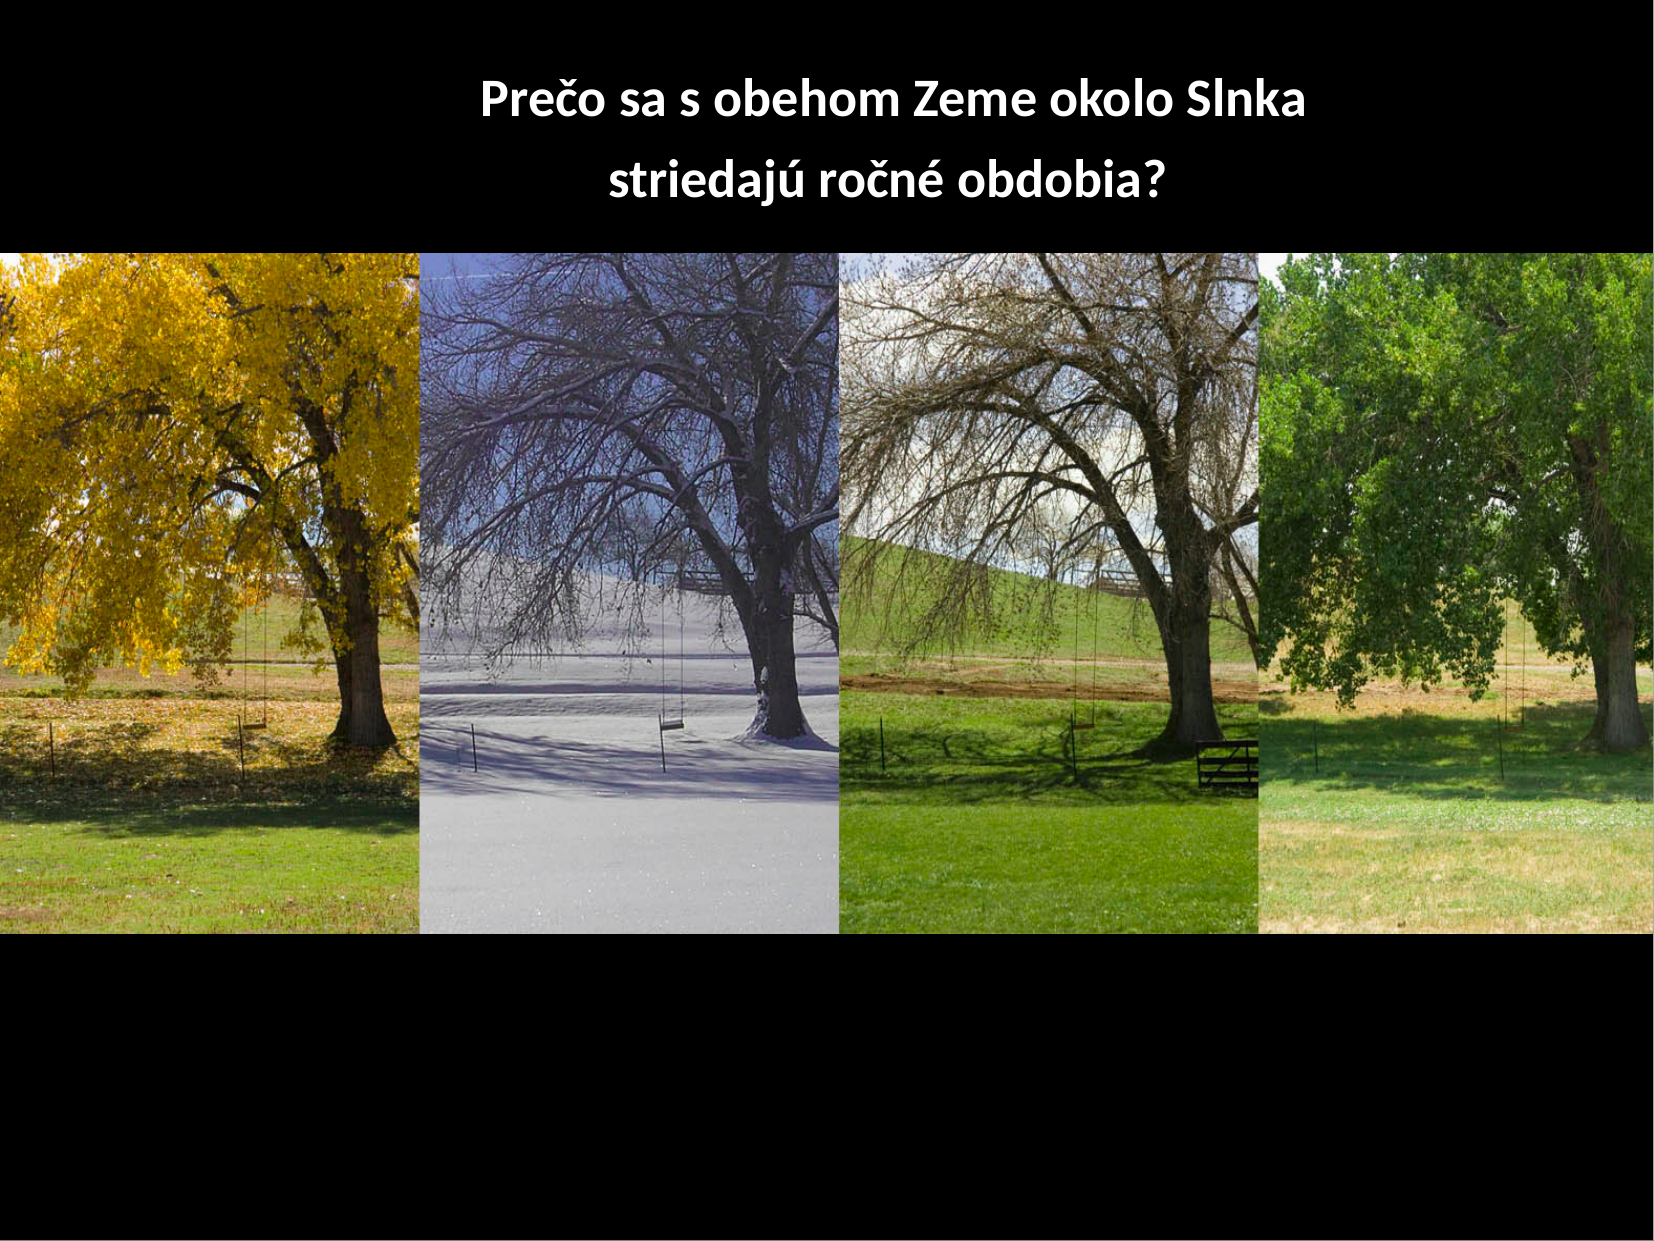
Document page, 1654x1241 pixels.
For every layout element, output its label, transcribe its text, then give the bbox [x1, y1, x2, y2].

text_box [0, 934, 1654, 1241]
text_box [0, 0, 1654, 253]
picture [0, 253, 1654, 934]
text_box Prečo sa s obehom Zeme okolo Slnka striedajú ročné obdobia? [372, 40, 1418, 222]
